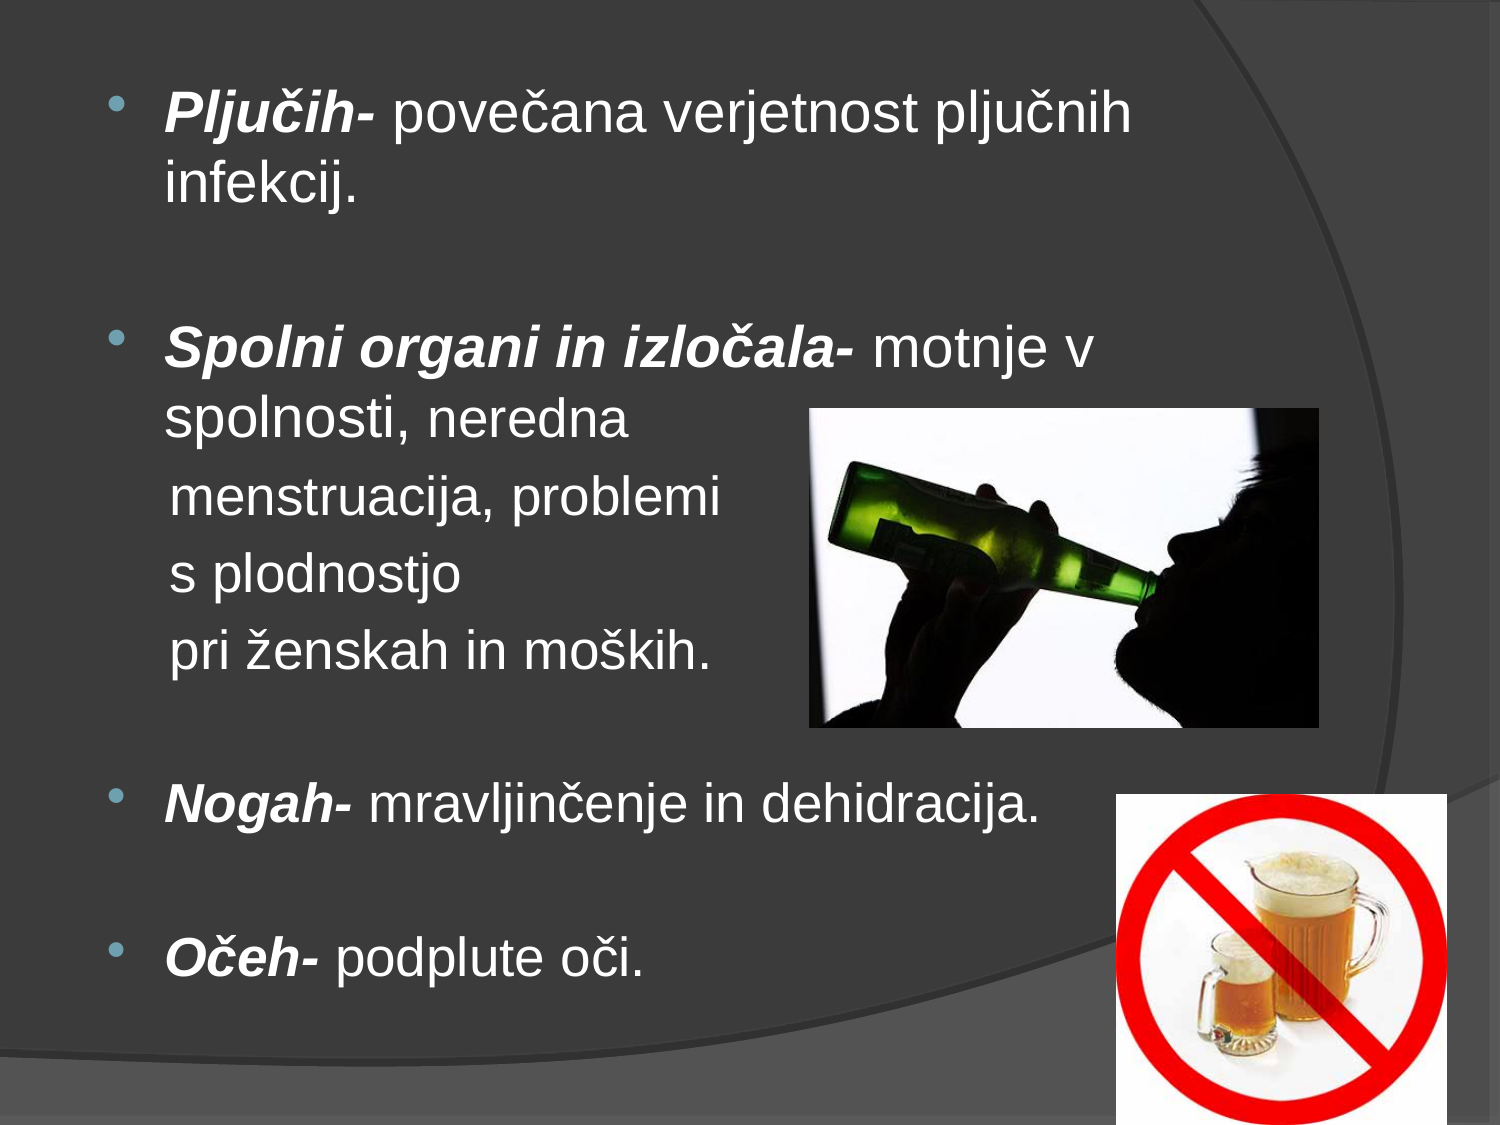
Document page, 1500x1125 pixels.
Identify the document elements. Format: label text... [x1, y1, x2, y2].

list Pljučih- povečana verjetnost pljučnih infekcij. Spolni organi in izločala- motnje v spolnosti, neredna menstruacija, problemi s plodnostjo pri ženskah in moških. Nogah- mravljinčenje in dehidracija. Očeh- podplute oči. [88, 66, 1314, 1005]
picture [809, 408, 1319, 728]
picture [1116, 794, 1447, 1125]
